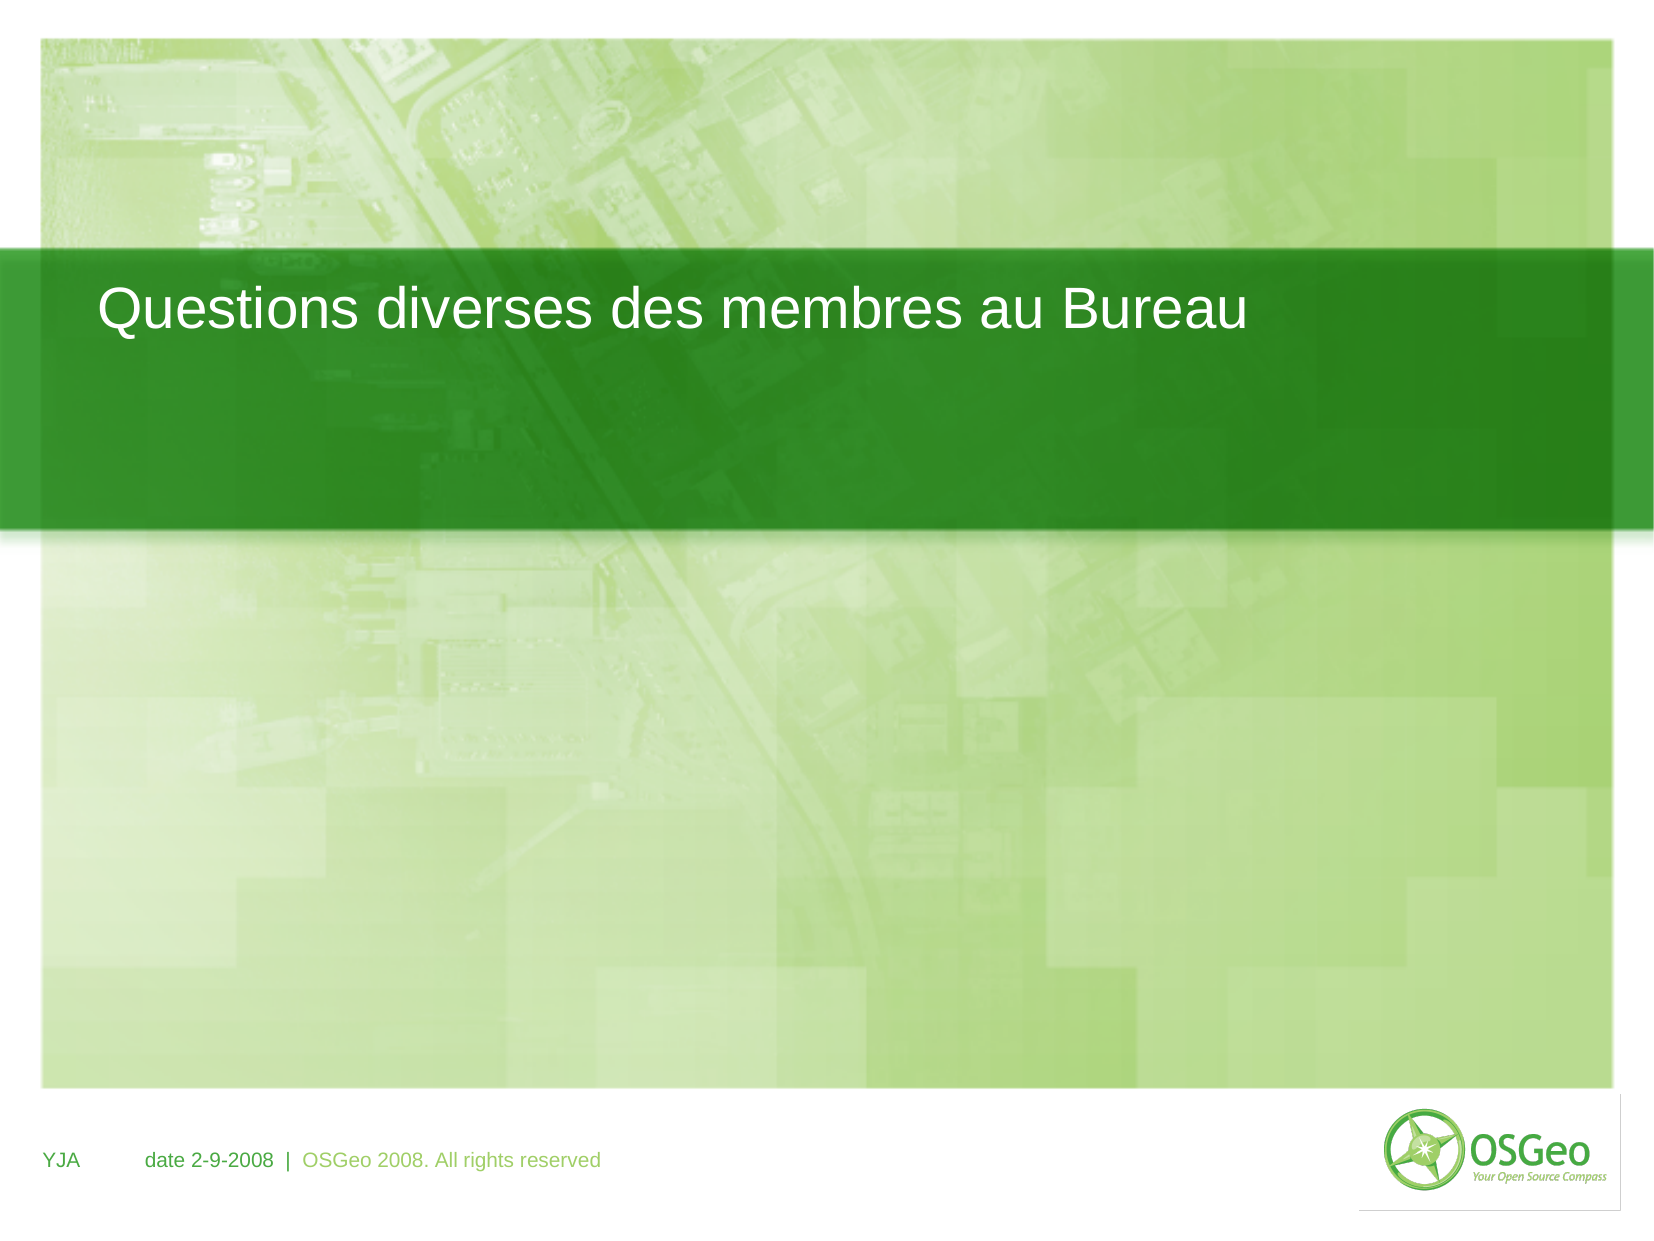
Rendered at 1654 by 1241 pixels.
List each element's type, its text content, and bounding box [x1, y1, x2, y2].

text_box Questions diverses des membres au Bureau [82, 268, 1530, 476]
picture [0, 1, 1654, 1241]
